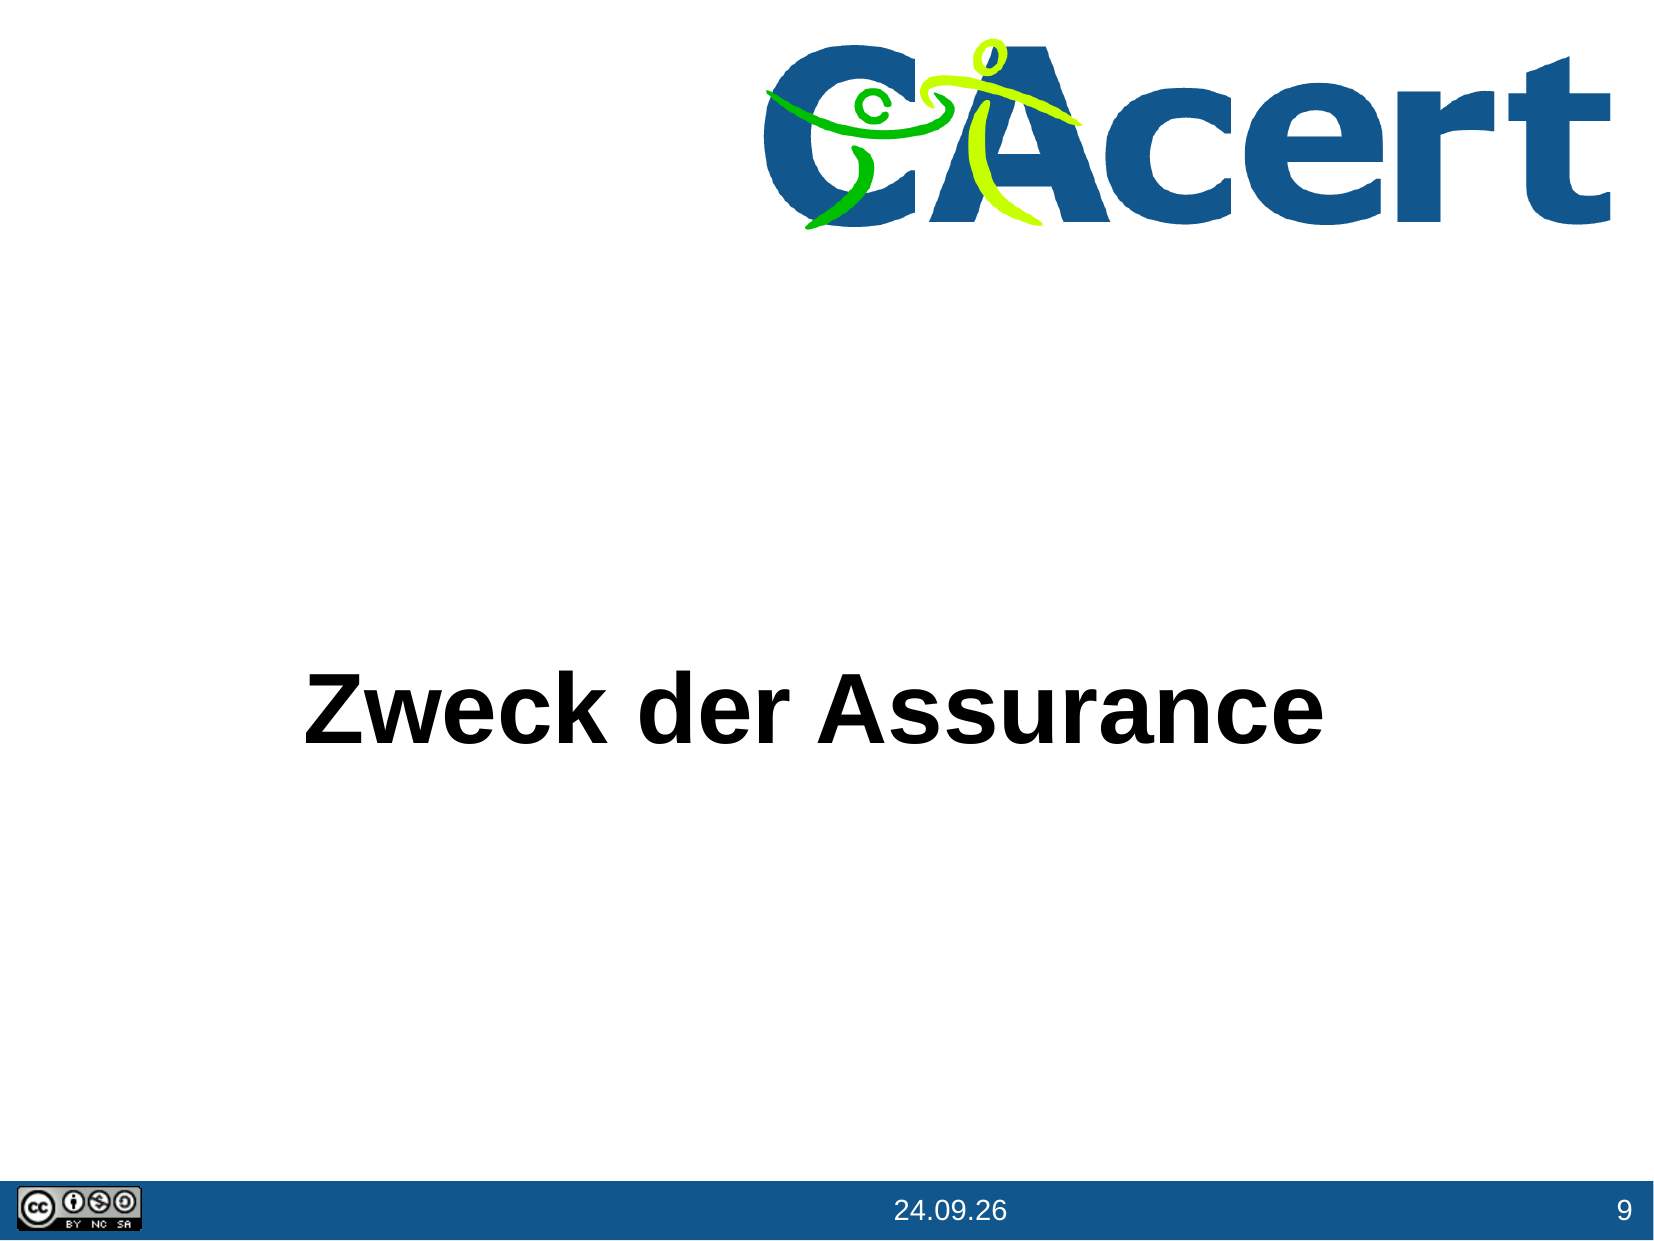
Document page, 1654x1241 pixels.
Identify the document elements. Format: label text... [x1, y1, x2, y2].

picture [761, 35, 1613, 231]
title Zweck der Assurance [70, 295, 1560, 1123]
picture [17, 1186, 142, 1231]
